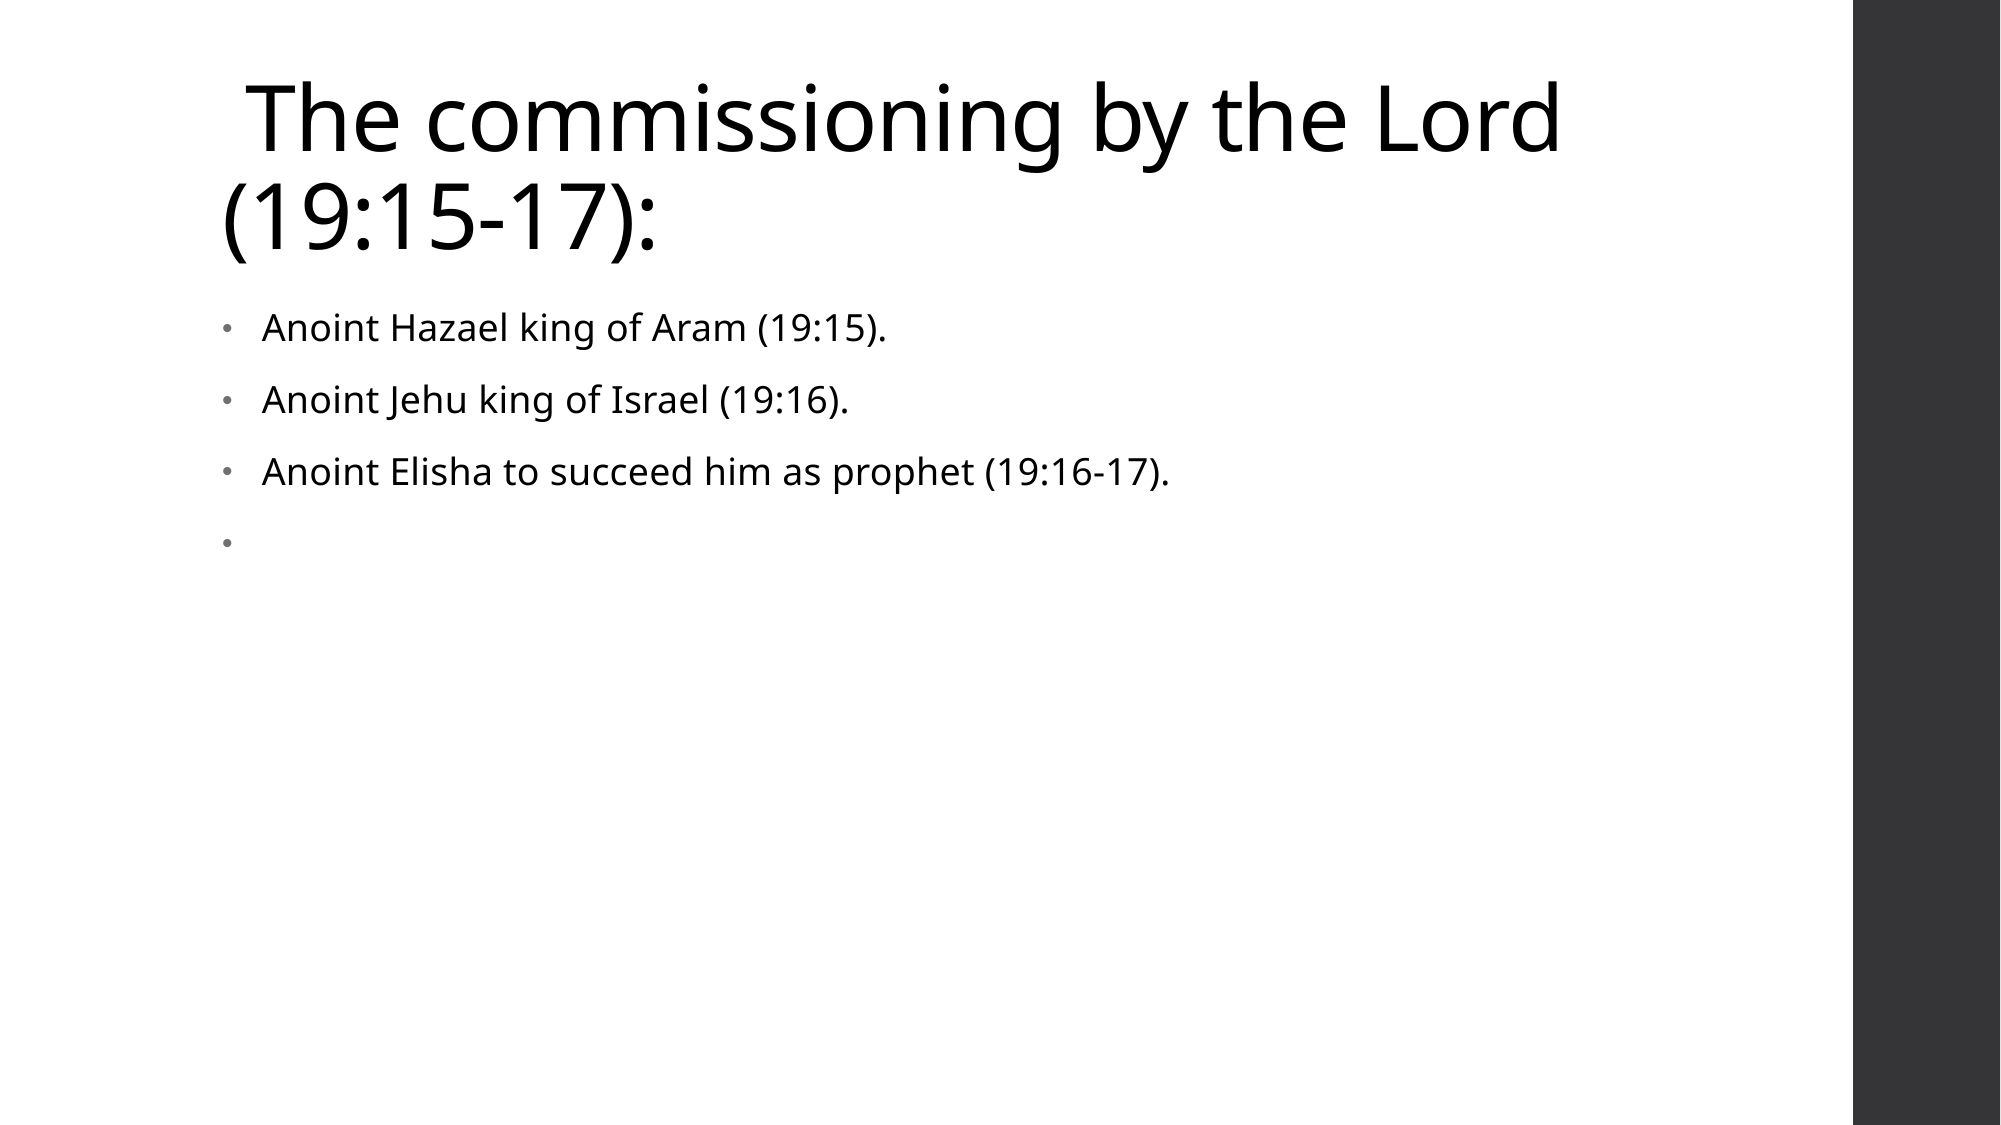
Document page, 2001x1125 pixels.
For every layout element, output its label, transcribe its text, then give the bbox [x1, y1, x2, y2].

title The commissioning by the Lord (19:15-17): [206, 60, 1797, 278]
list Anoint Hazael king of Aram (19:15). Anoint Jehu king of Israel (19:16). Anoint Elisha to succeed him as prophet (19:16-17). [206, 299, 1617, 1014]
